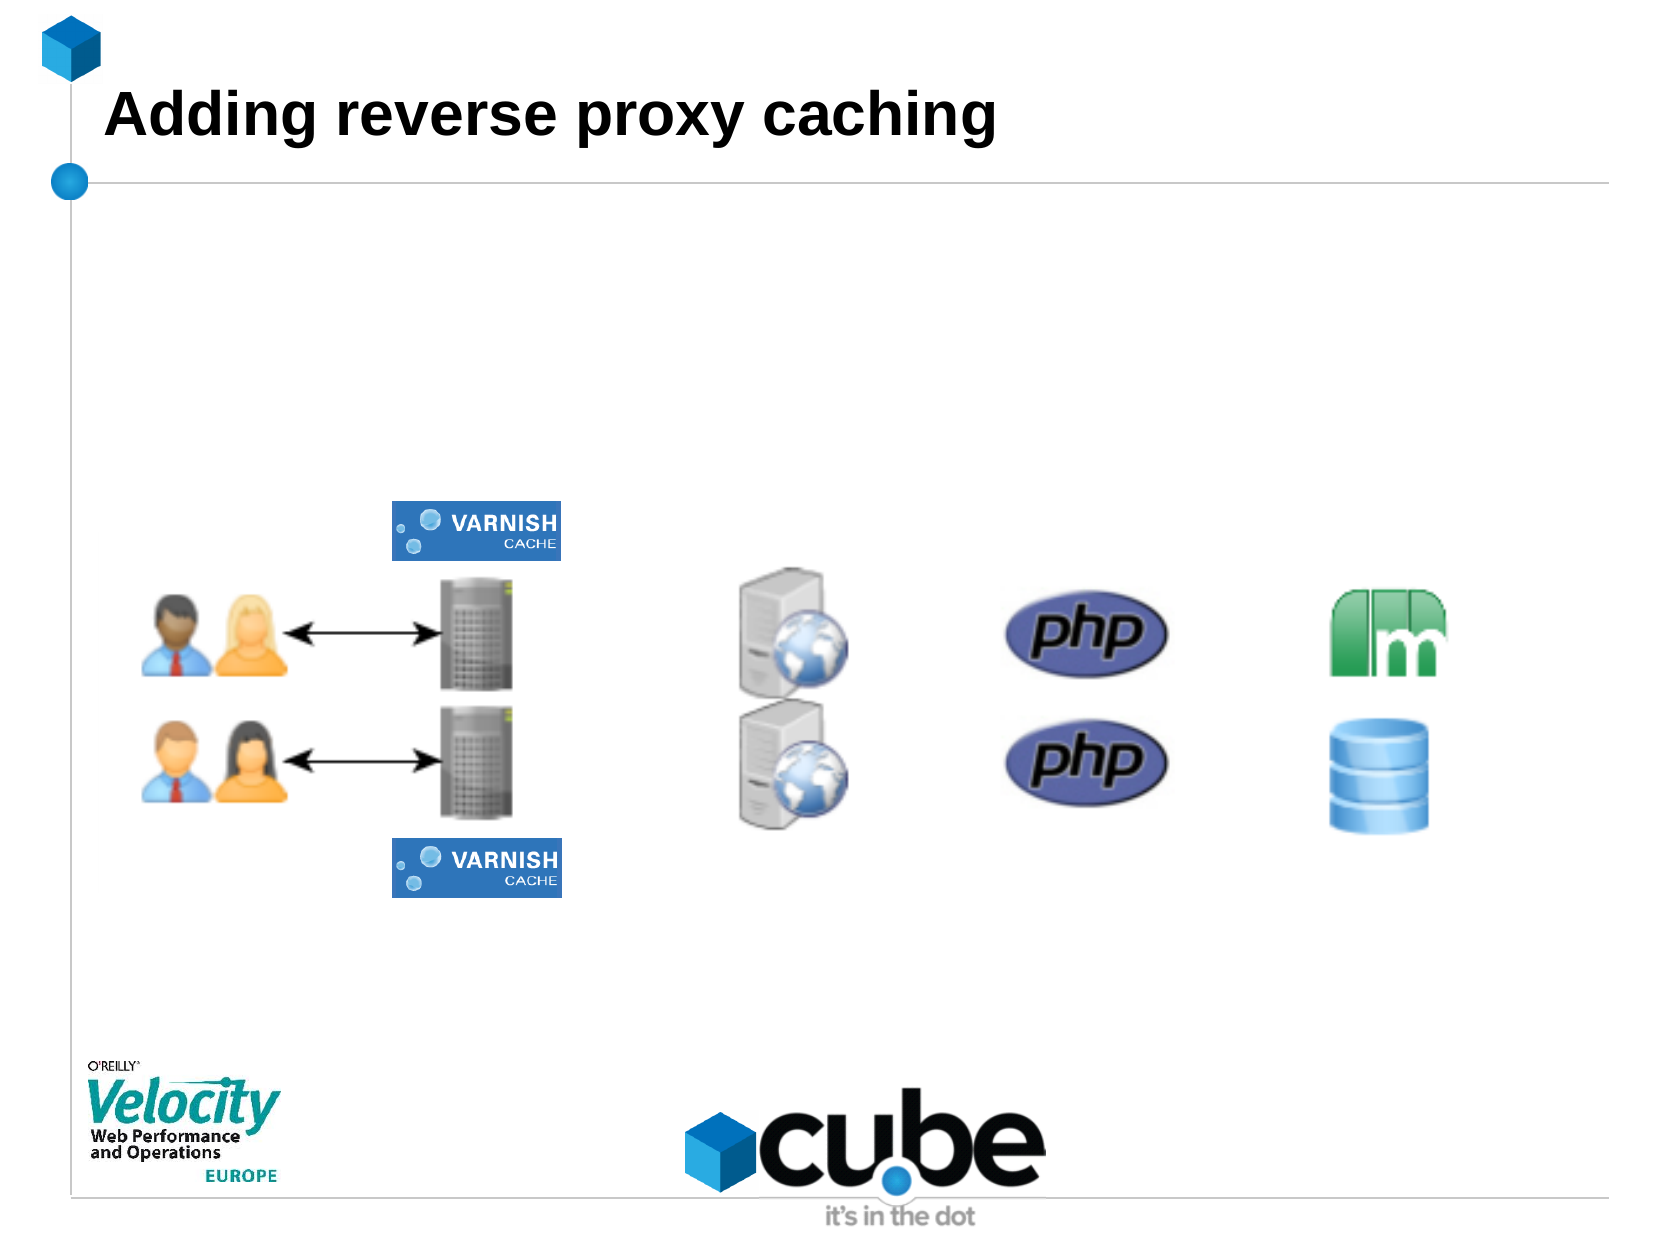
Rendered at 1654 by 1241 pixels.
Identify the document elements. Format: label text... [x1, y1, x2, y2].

picture [88, 1061, 281, 1182]
picture [97, 191, 1592, 898]
title Adding reverse proxy caching [103, 49, 1551, 178]
